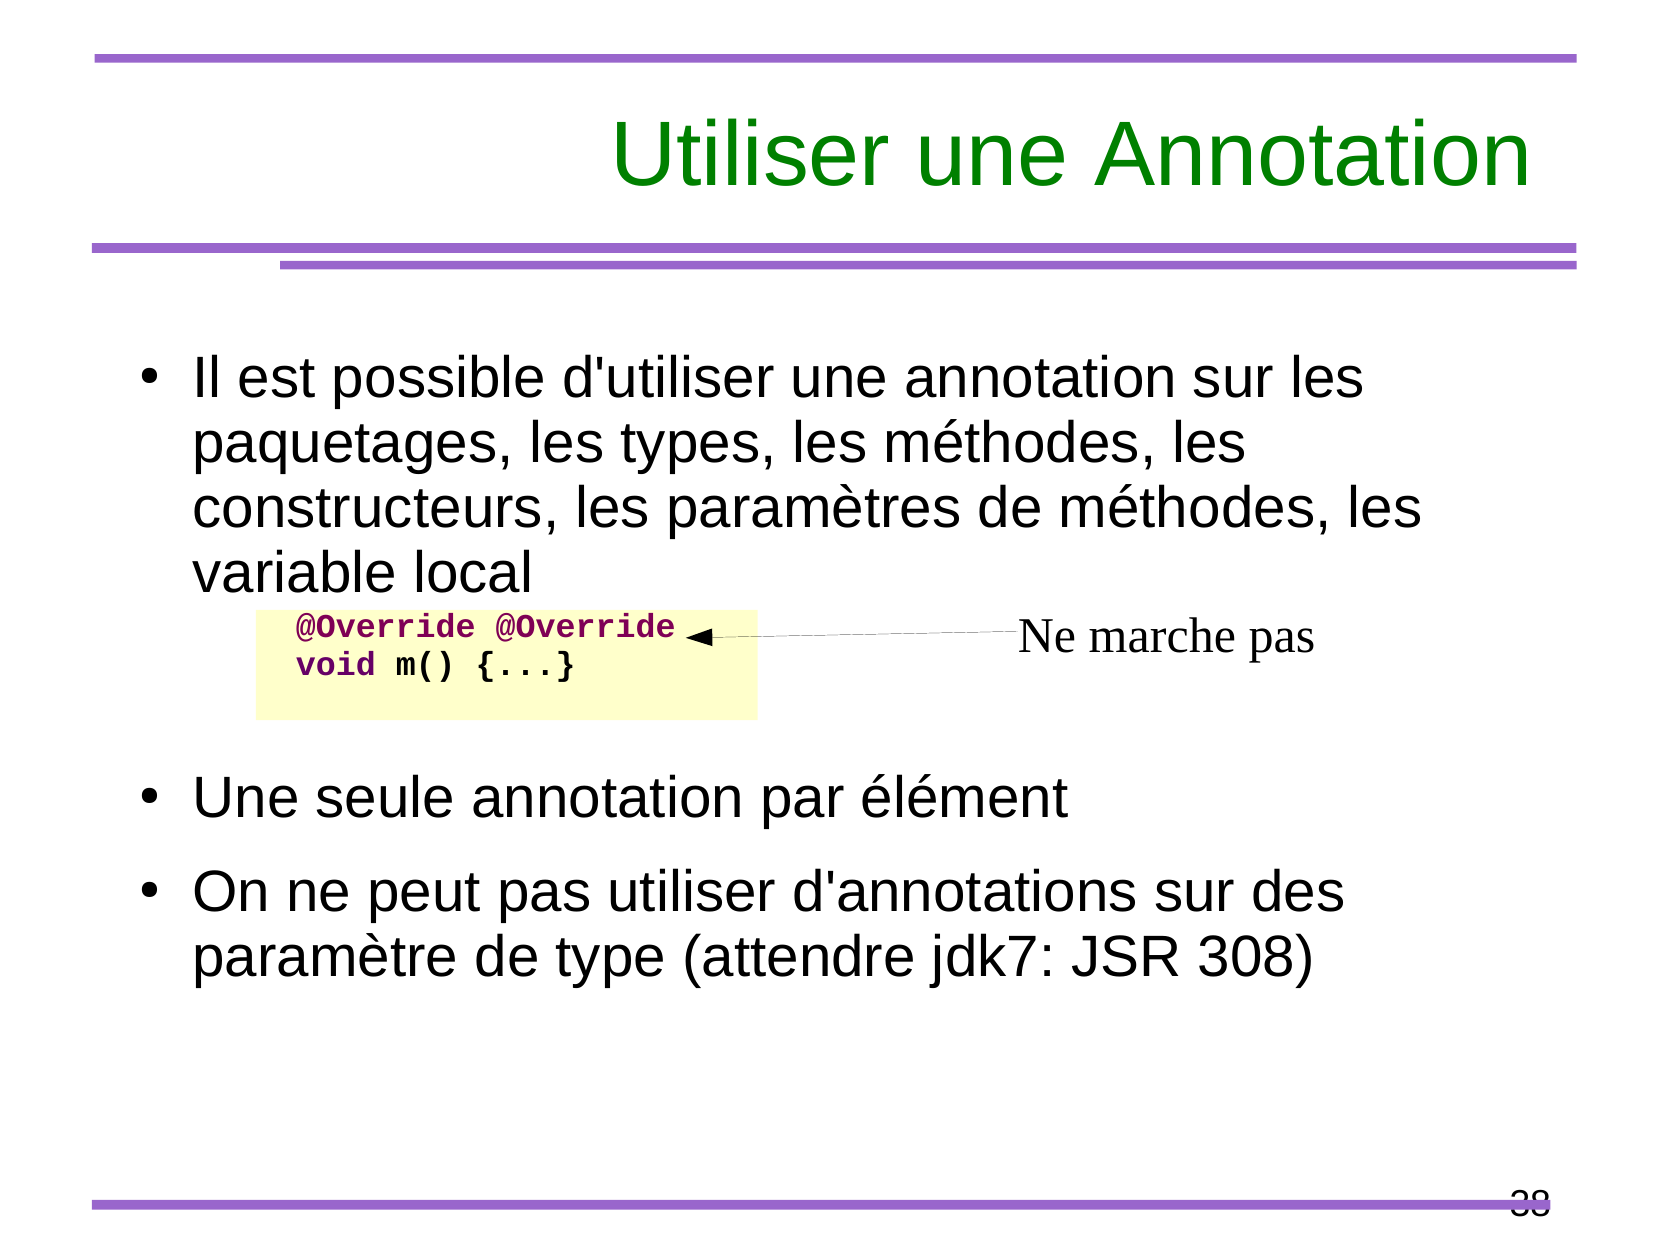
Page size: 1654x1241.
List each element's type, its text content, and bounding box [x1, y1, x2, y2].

list Il est possible d'utiliser une annotation sur les paquetages, les types, les méthodes, les constructeurs, les paramètres de méthodes, les variable local Une seule annotation par élément On ne peut pas utiliser d'annotations sur des paramètre de type (attendre jdk7: JSR 308) [121, 344, 1534, 992]
text_box Ne marche pas [1017, 607, 1316, 663]
title Utiliser une Annotation [121, 49, 1534, 257]
text_box @Override @Override void m() {...} [255, 609, 758, 721]
